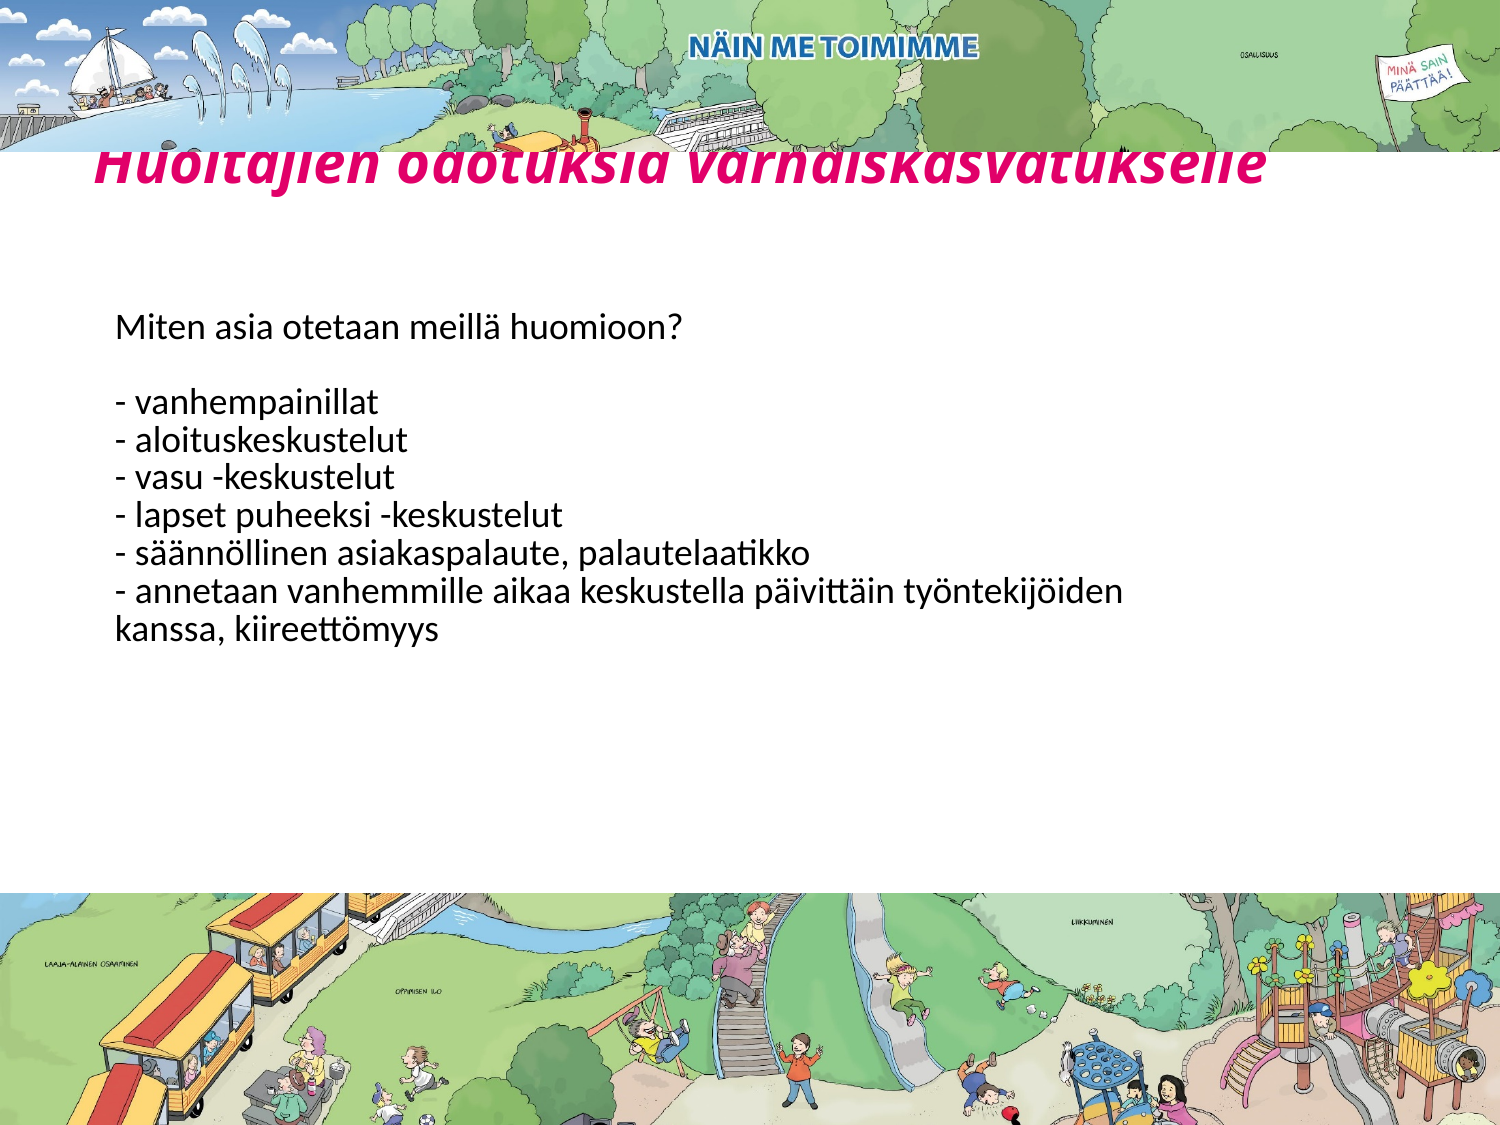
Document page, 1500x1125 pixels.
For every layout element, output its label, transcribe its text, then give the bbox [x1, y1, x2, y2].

text_box Miten asia otetaan meillä huomioon? - vanhempainillat - aloituskeskustelut - vasu -keskustelut - lapset puheeksi -keskustelut - säännöllinen asiakaspalaute, palautelaatikko - annetaan vanhemmille aikaa keskustella päivittäin työntekijöiden kanssa, kiireettömyys [100, 303, 1188, 1074]
picture [0, 893, 1500, 1125]
title Huoltajien odotuksia varhaiskasvatukselle [79, 152, 1430, 303]
picture [0, 0, 1500, 152]
